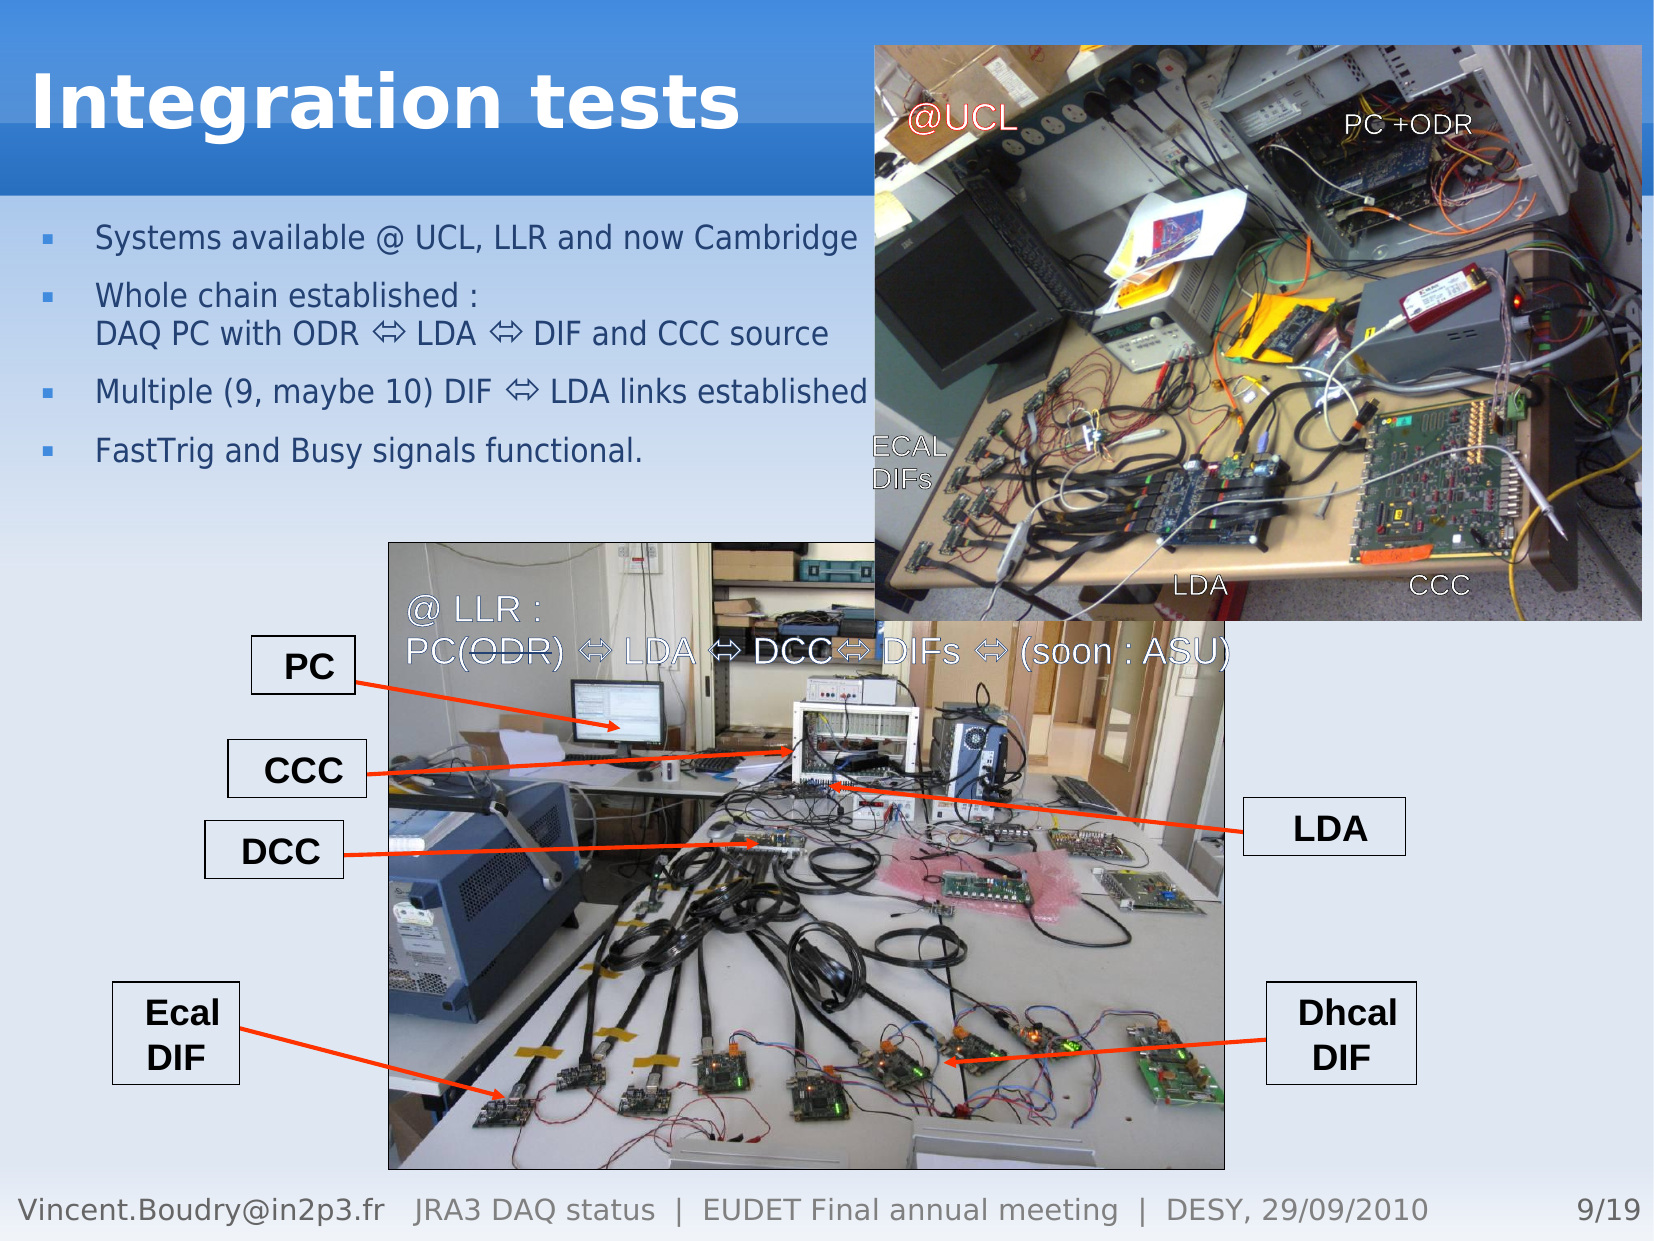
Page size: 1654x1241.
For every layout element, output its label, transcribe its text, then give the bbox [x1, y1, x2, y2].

text_box PC +ODR [1328, 100, 1489, 148]
text_box CCC [1393, 561, 1487, 609]
list Systems available @ UCL, LLR and now Cambridge Whole chain established : DAQ PC with ODR  LDA  DIF and CCC source Multiple (9, maybe 10) DIF  LDA links established FastTrig and Busy signals functional. [23, 218, 870, 656]
text_box ECAL DIFs [856, 422, 969, 502]
title Integration tests [29, 0, 1654, 207]
text_box @UCL [890, 88, 1034, 146]
text_box @ LLR : PC(ODR)  LDA  DCC DIFs  (soon : ASU) [390, 580, 1256, 680]
text_box LDA [1157, 561, 1244, 609]
picture [0, 0, 1654, 1241]
